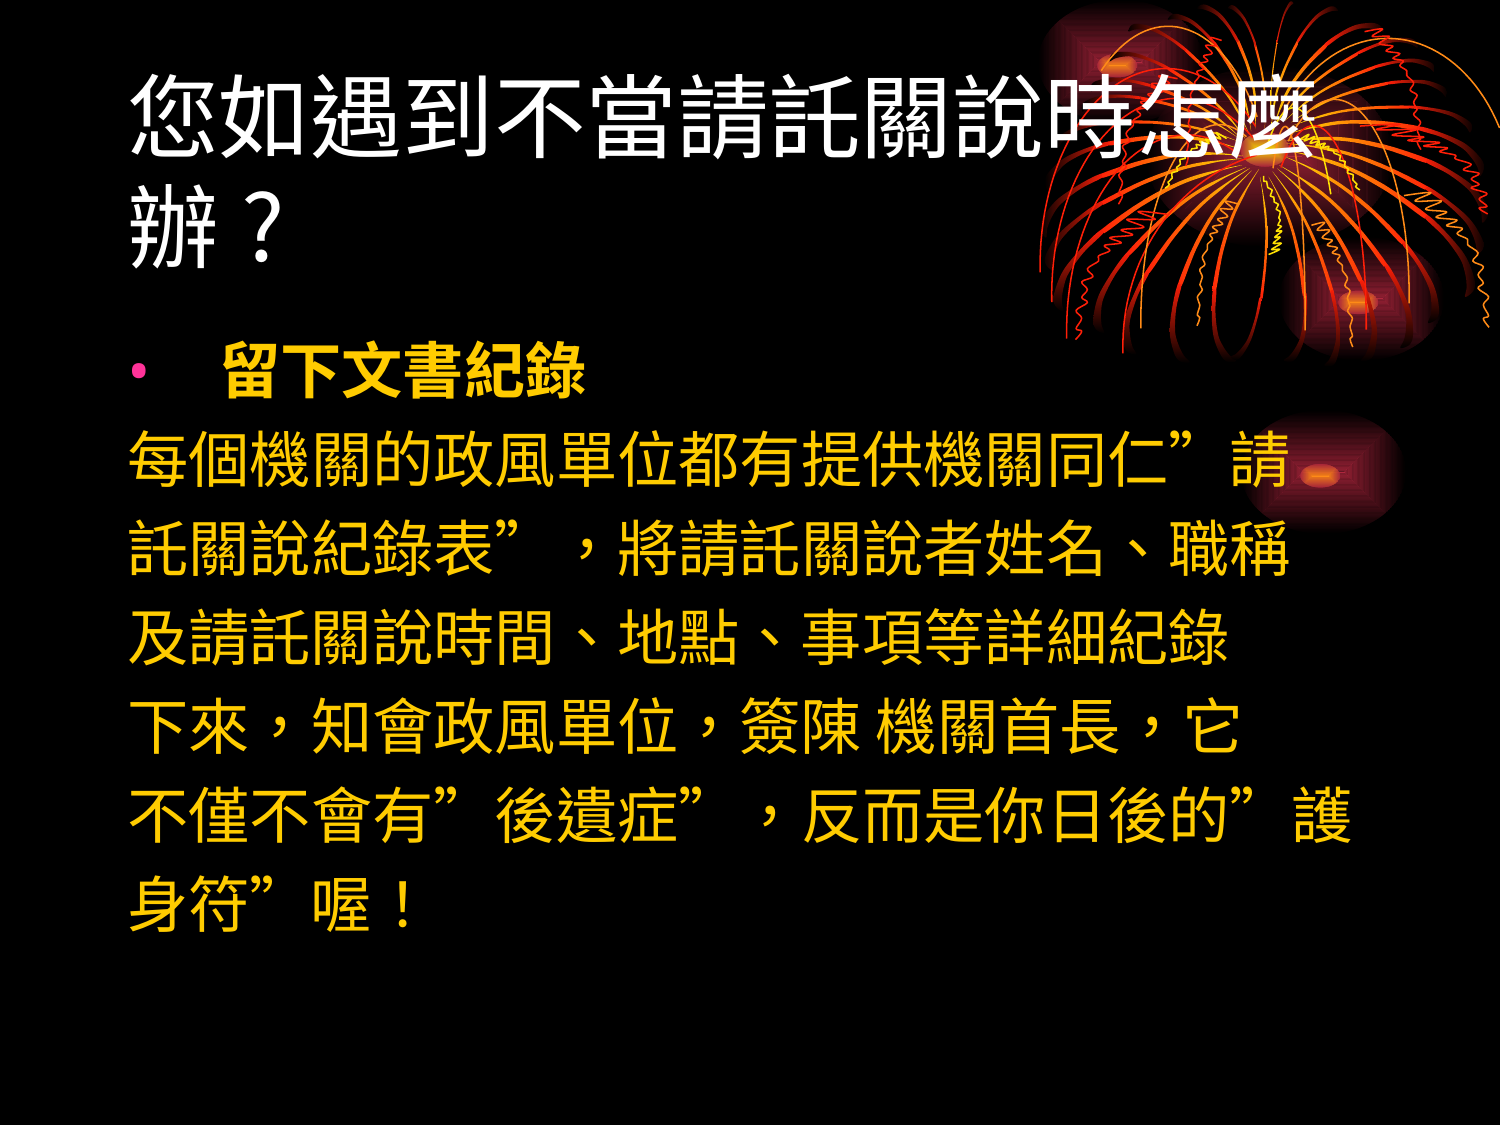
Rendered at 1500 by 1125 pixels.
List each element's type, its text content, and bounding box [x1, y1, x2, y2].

title 您如遇到不當請託關說時怎麼辦? [112, 49, 1388, 290]
list 留下文書紀錄 每個機關的政風單位都有提供機關同仁”請 託關說紀錄表”，將請託關說者姓名、職稱 及請託關說時間、地點、事項等詳細紀錄 下來，知會政風單位，簽陳 機關首長，它 不僅不會有”後遺症”，反而是你日後的”護 身符”喔！ [112, 324, 1388, 1000]
